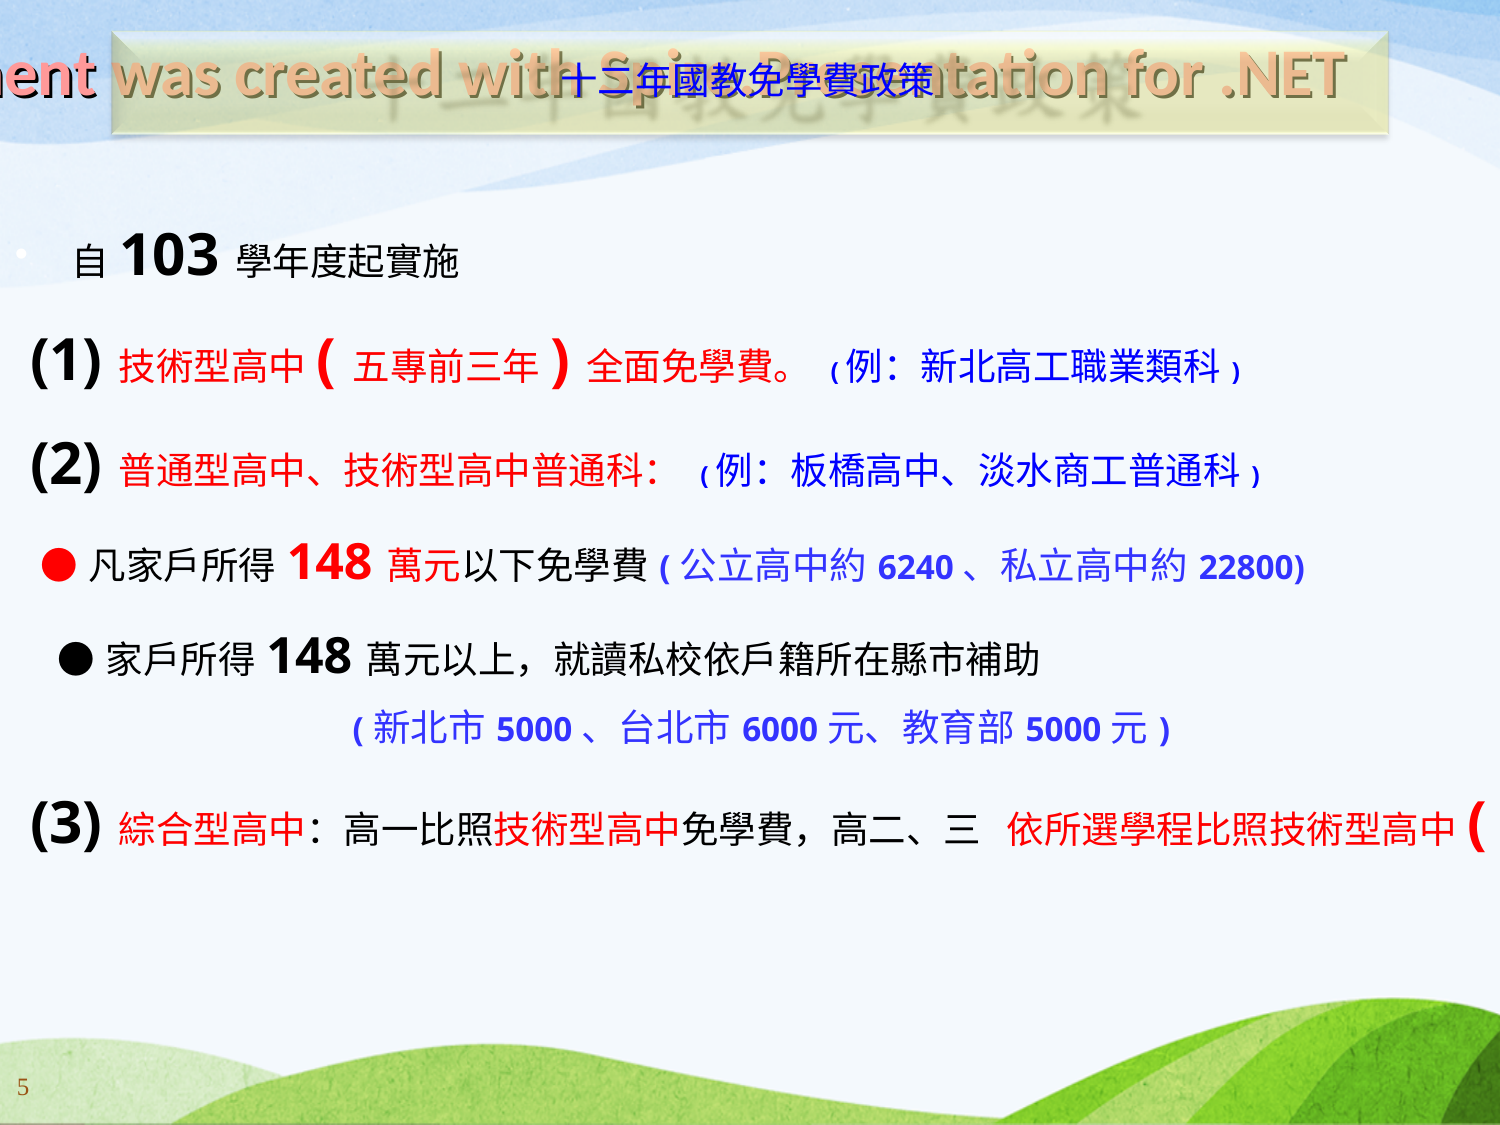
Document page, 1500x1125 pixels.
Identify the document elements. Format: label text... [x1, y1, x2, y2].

picture [0, 1007, 1500, 1125]
text_box 十二年國教免學費政策 [110, 29, 1386, 132]
text_box 5 [2, 1068, 96, 1107]
picture [0, 0, 1500, 206]
text_box 自103學年度起實施 (1)技術型高中(五專前三年)全面免學費。 (例：新北高工職業類科) (2)普通型高中、技術型高中普通科： (例：板橋高中、淡水商工普通科) ●凡家戶所得148萬元以下免學費(公立高中約6240、私立高中約22800) ●家戶所得148萬元以上，就讀私校依戶籍所在縣市補助 (新北市5000、台北市6000元、教育部5000元) (3)綜合型高中：高一比照技術型高中免學費，高二、三 依所選學程比照技術型高中(職業學程)或普通型高中(普通學程)方式辦理。(例：金山高中、雙溪高中等8校) [0, 206, 1500, 1007]
